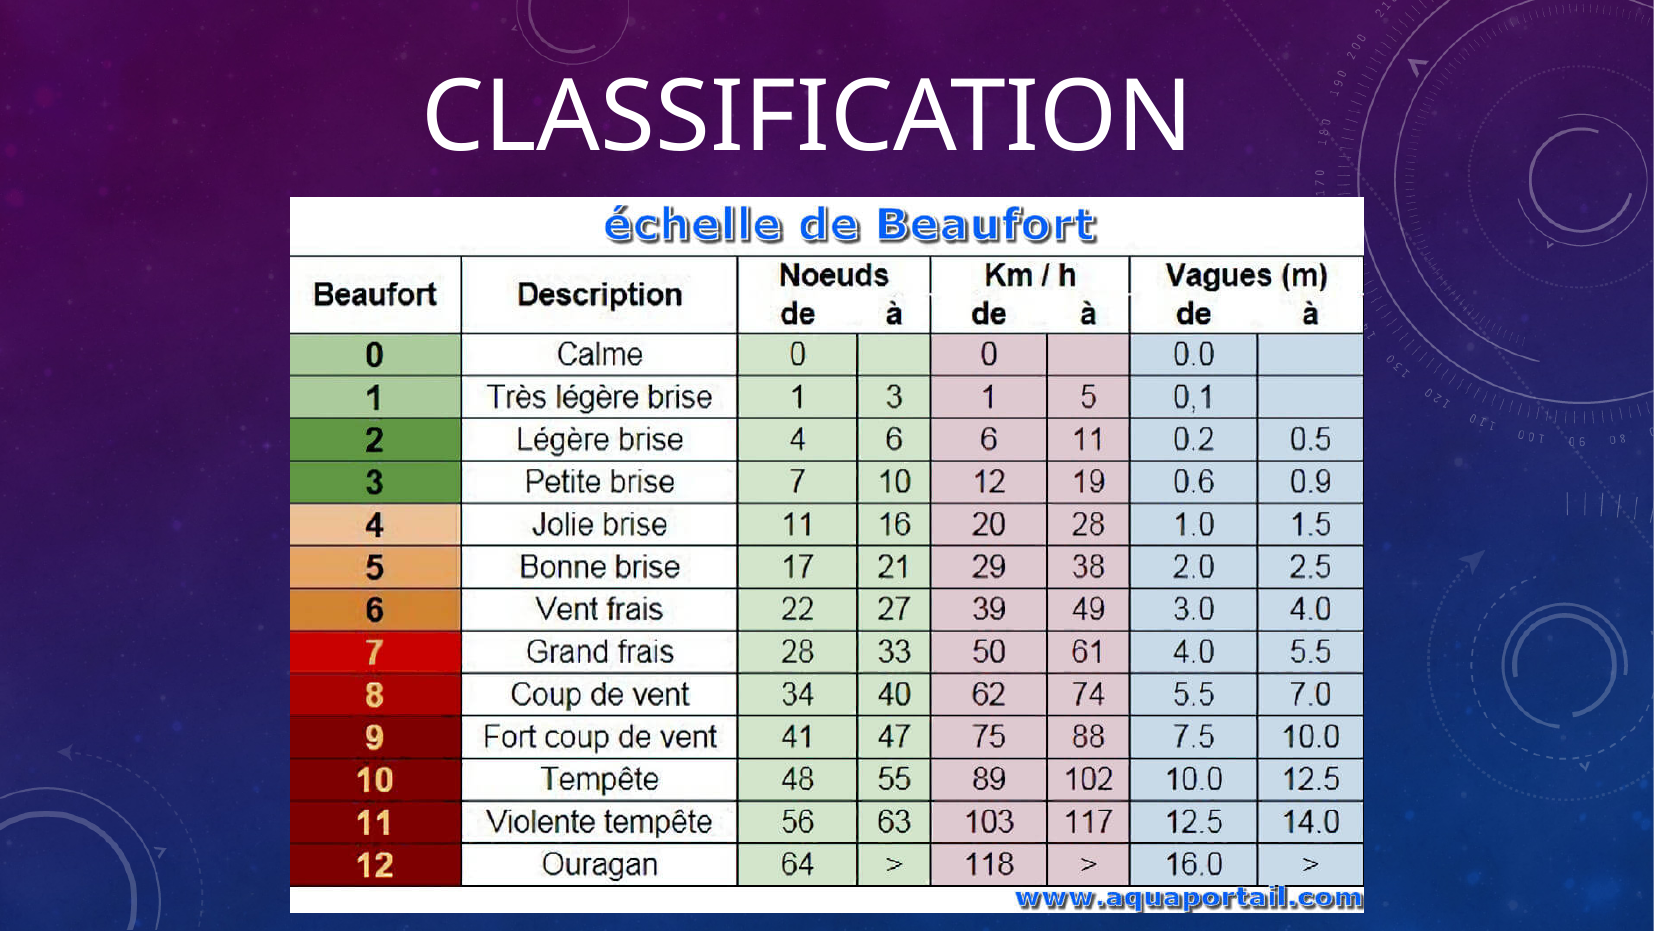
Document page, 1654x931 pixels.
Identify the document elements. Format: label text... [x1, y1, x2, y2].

picture [290, 197, 1364, 913]
title Classification [63, 42, 1553, 179]
